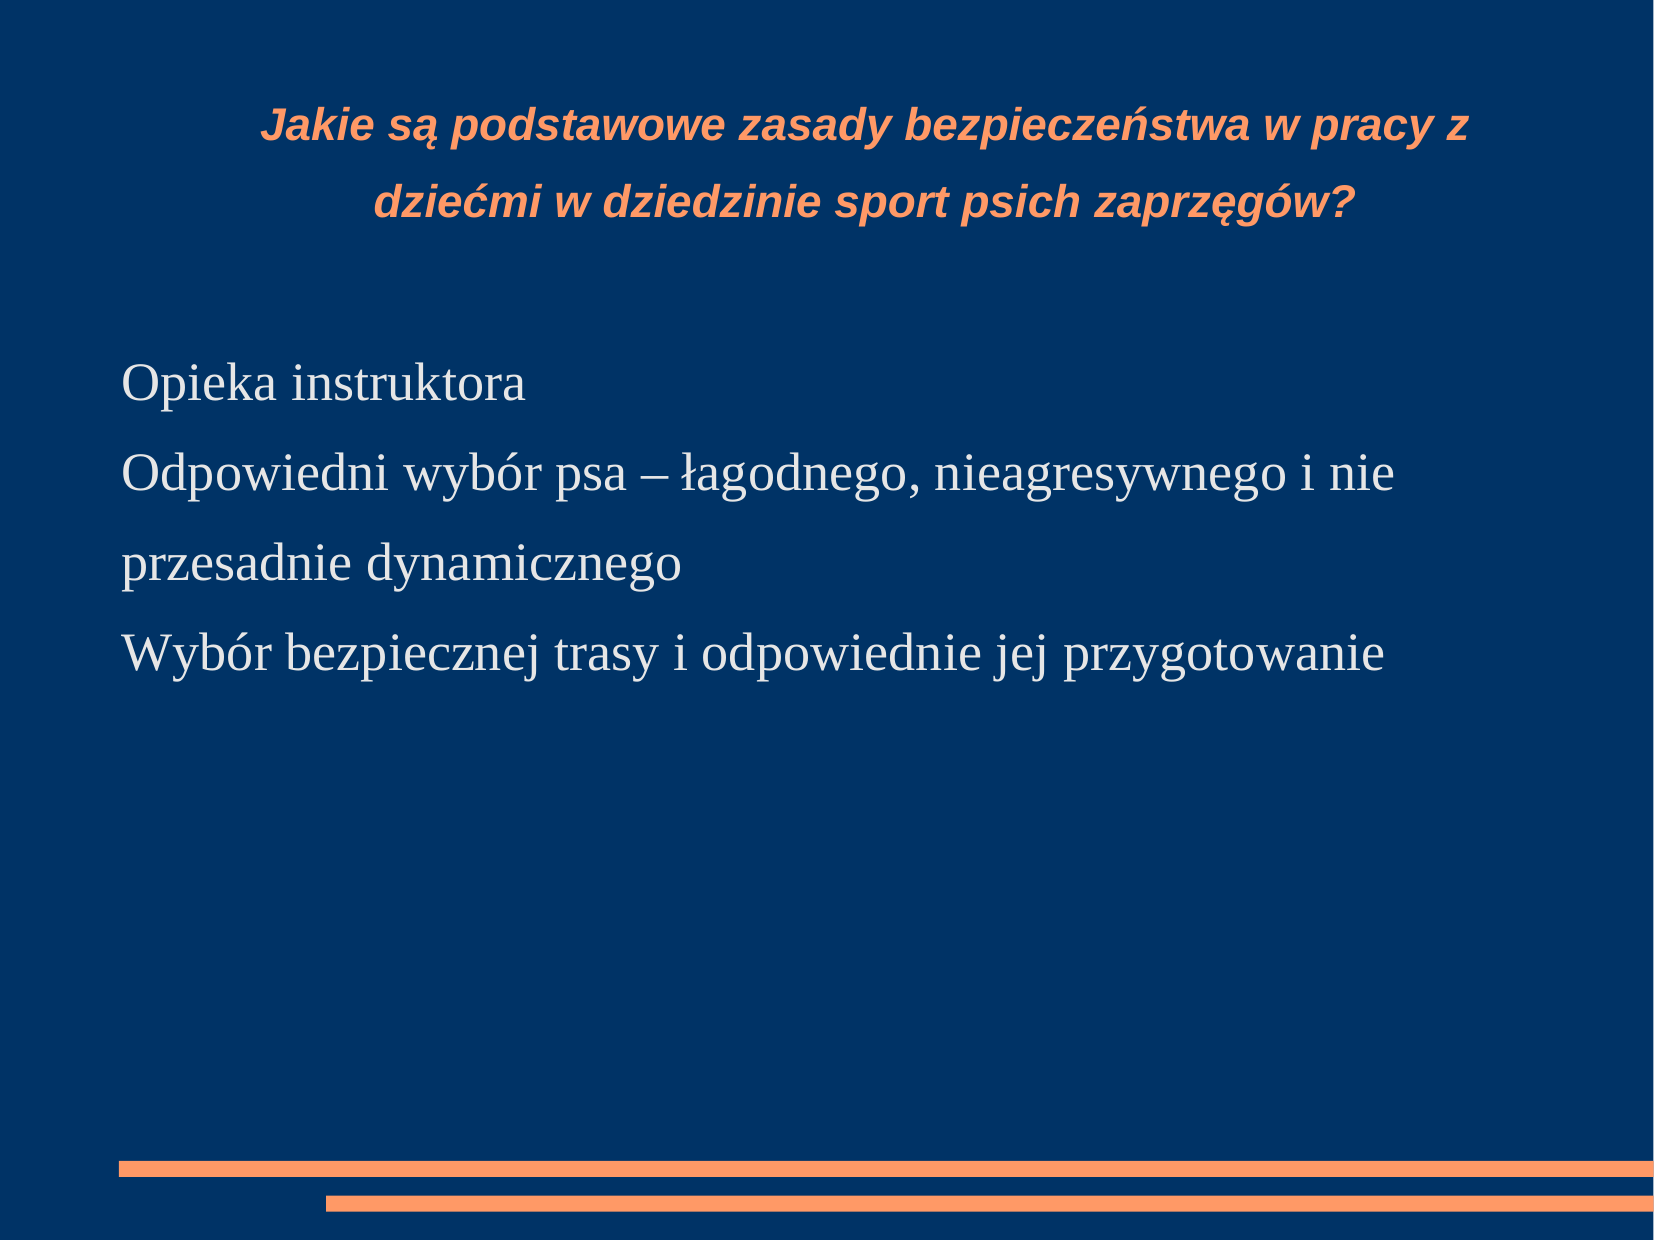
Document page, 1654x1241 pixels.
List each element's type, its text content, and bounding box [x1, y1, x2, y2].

list Opieka instruktora Odpowiedni wybór psa – łagodnego, nieagresywnego i nie przesadnie dynamicznego Wybór bezpiecznej trasy i odpowiednie jej przygotowanie [121, 322, 1561, 1132]
title Jakie są podstawowe zasady bezpieczeństwa w pracy z dziećmi w dziedzinie sport psich zaprzęgów? [121, 46, 1534, 254]
